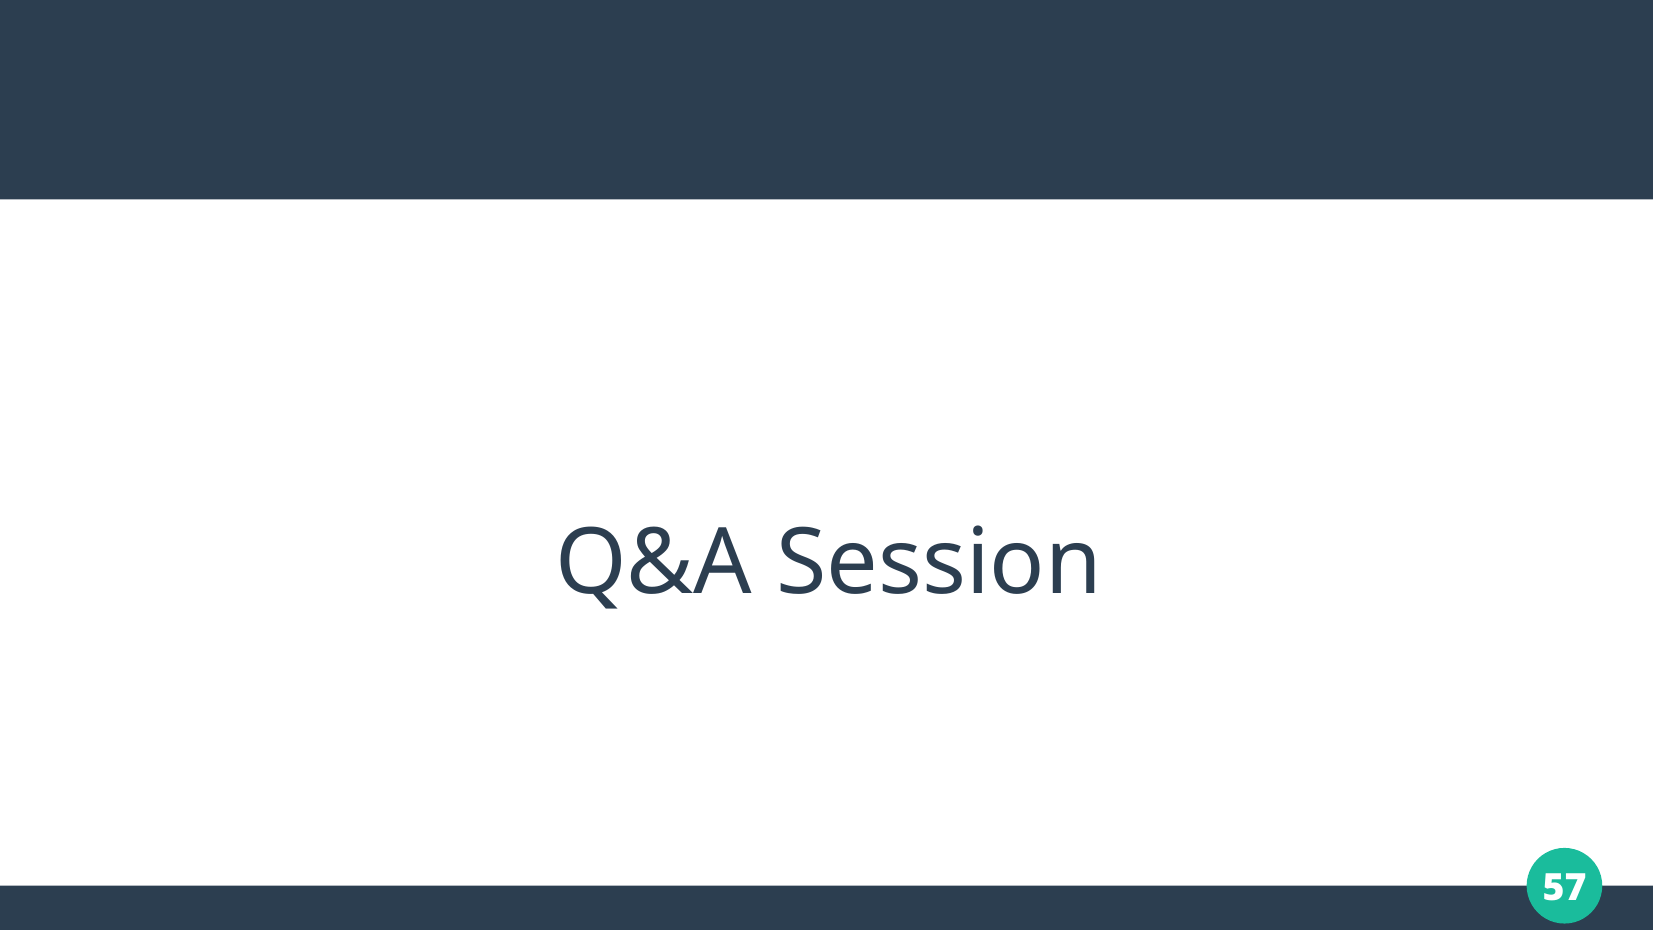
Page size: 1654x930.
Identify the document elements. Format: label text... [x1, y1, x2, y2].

list Q&A Session [58, 225, 1594, 846]
